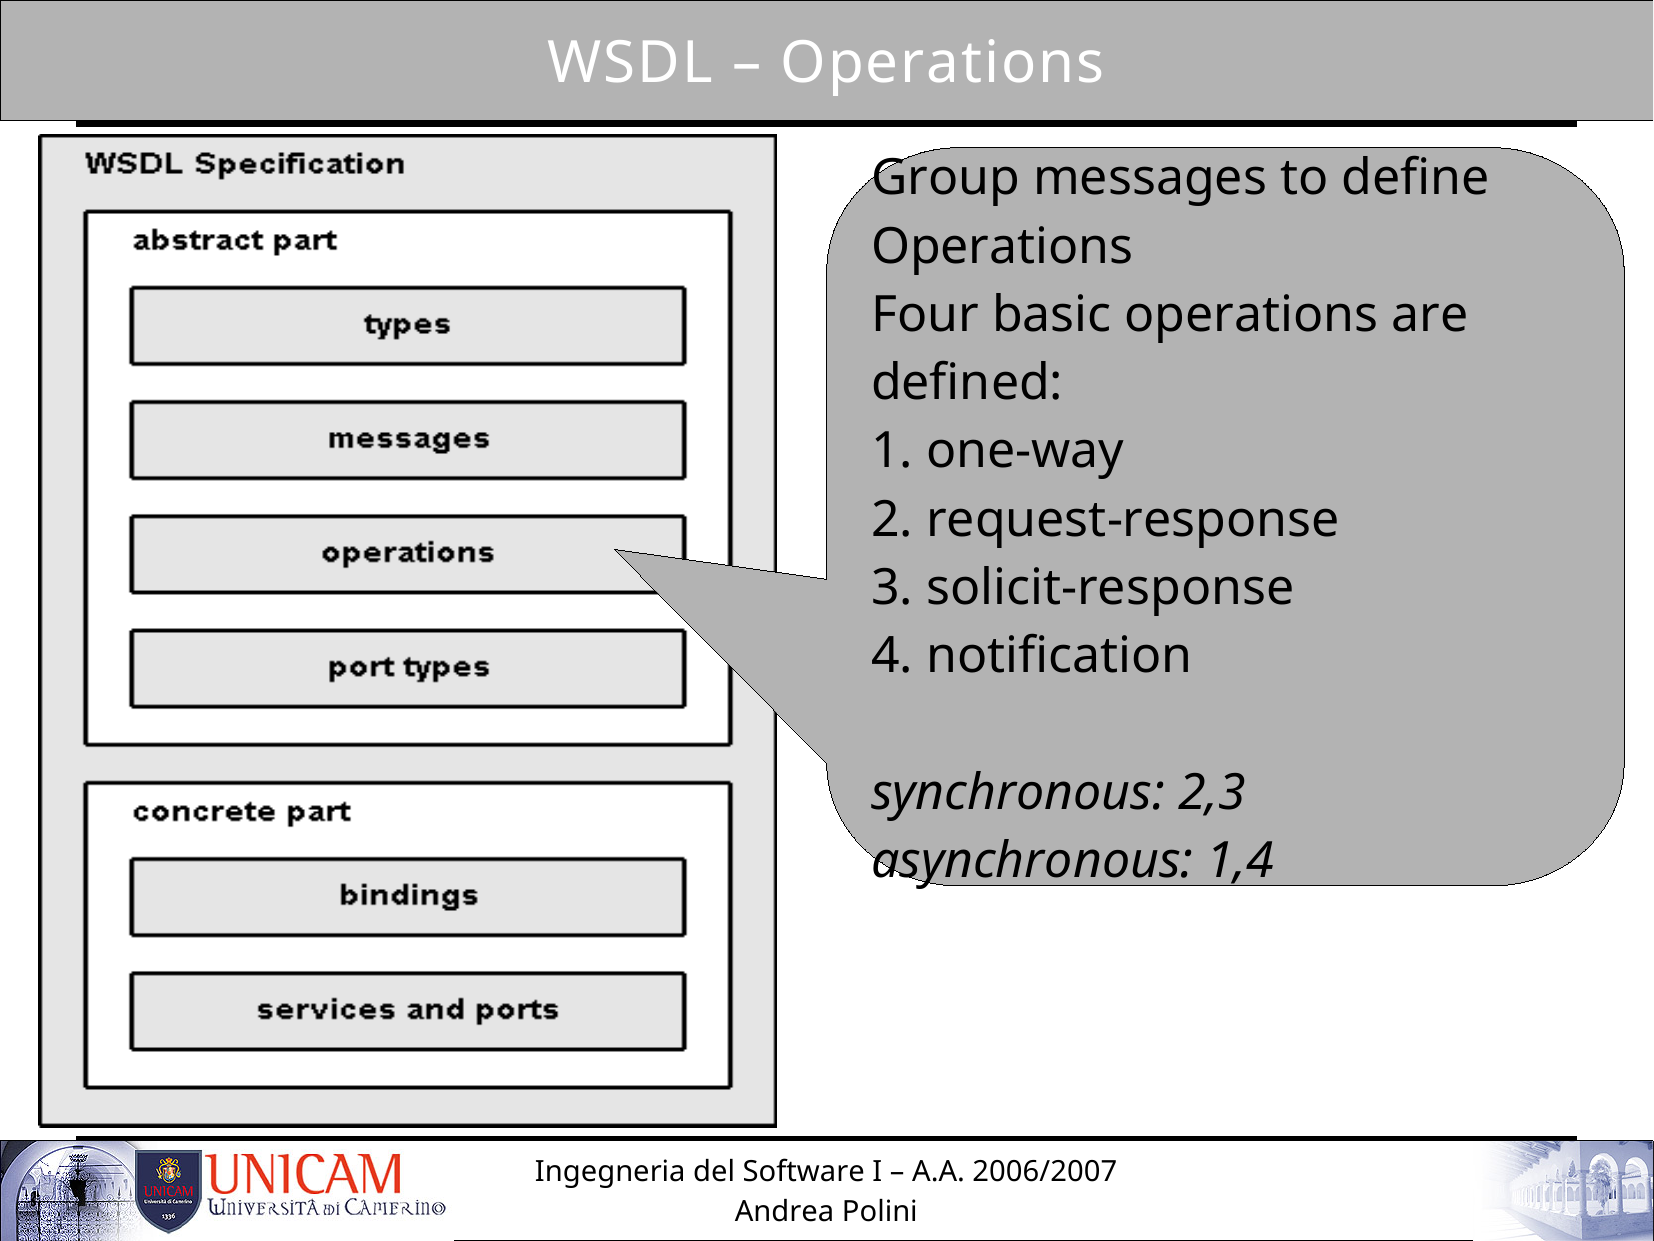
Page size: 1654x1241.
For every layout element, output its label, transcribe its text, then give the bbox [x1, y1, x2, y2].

text_box Group messages to define Operations Four basic operations are defined: 1. one-way 2. request-response 3. solicit-response 4. notification synchronous: 2,3 asynchronous: 1,4 [614, 147, 1625, 886]
title WSDL – Operations [0, 0, 1653, 121]
picture [38, 134, 777, 1128]
picture [0, 1141, 454, 1241]
picture [1473, 1141, 1654, 1241]
